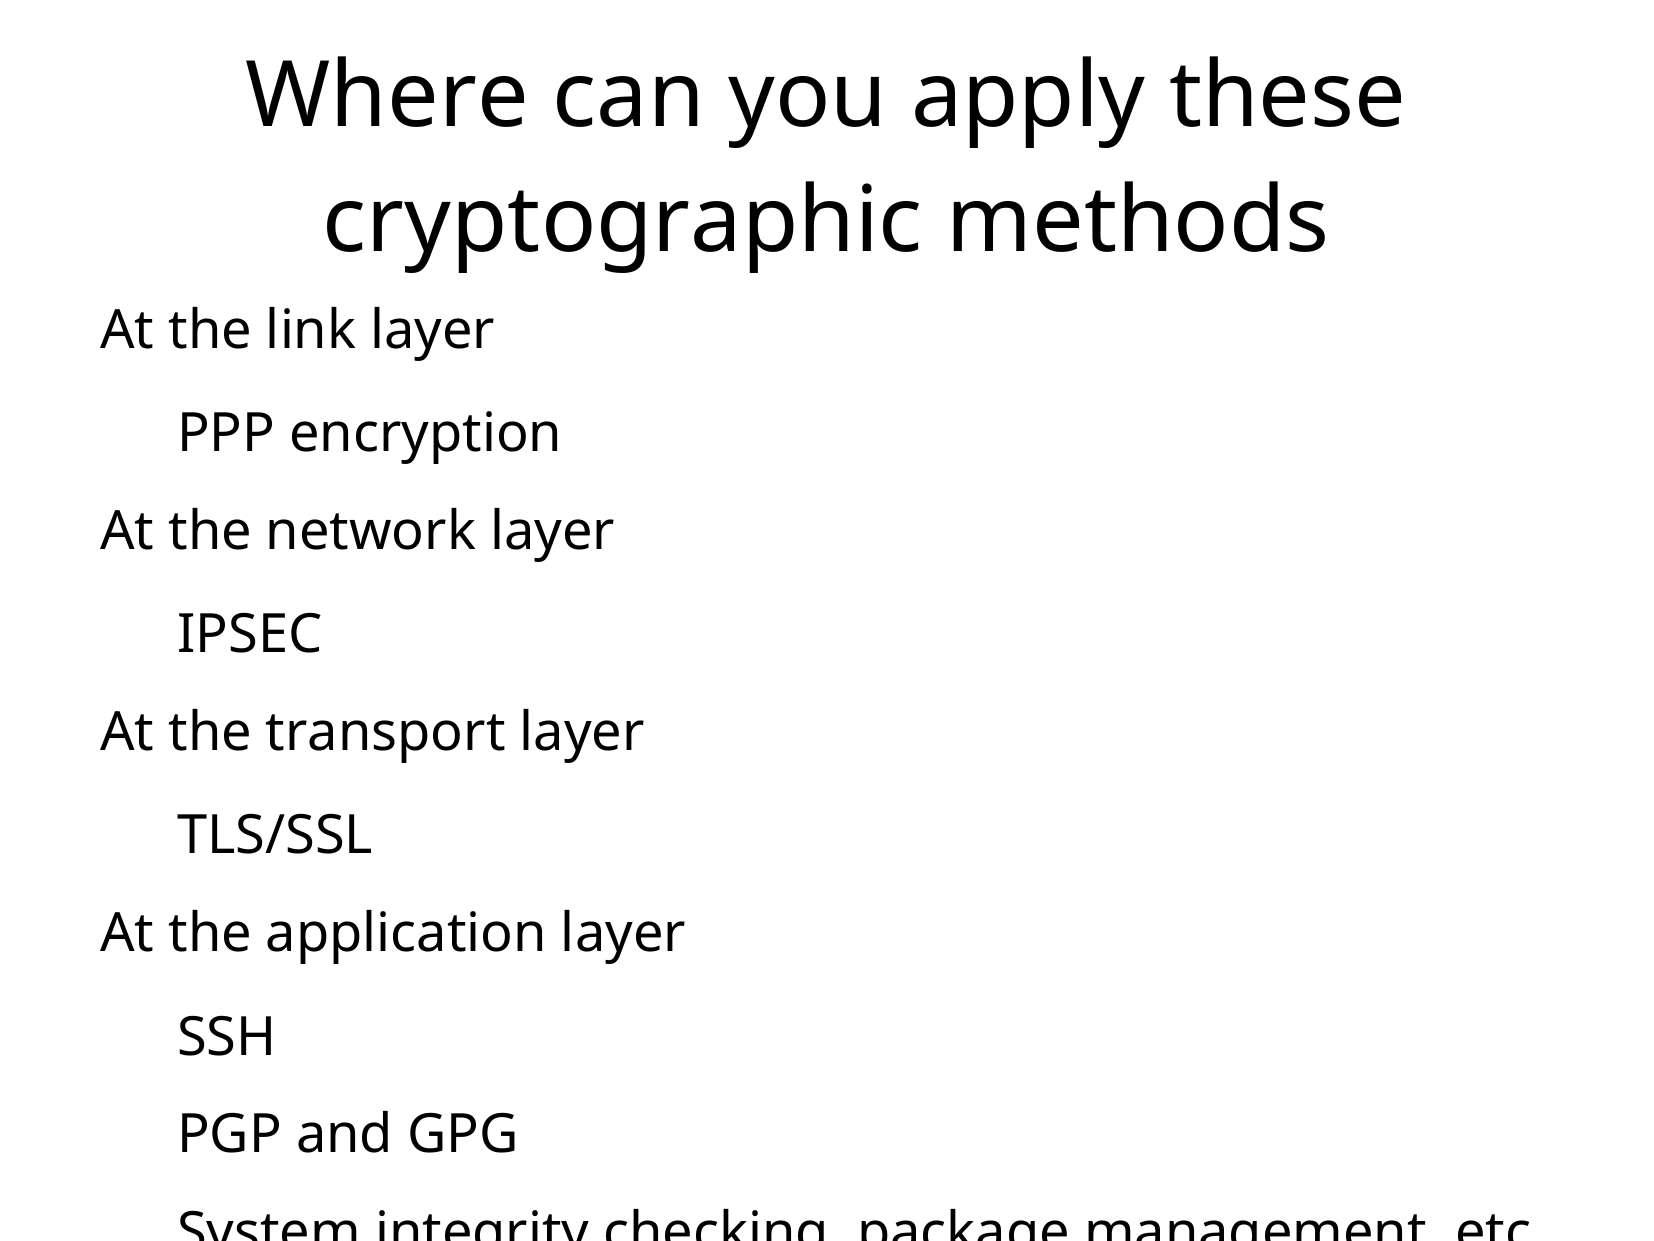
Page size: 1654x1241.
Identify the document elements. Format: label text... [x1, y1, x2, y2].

title Where can you apply these cryptographic methods [82, 42, 1571, 264]
list At the link layer PPP encryption At the network layer IPSEC At the transport layer TLS/SSL At the application layer SSH PGP and GPG System integrity checking, package management, etc [82, 290, 1571, 1182]
